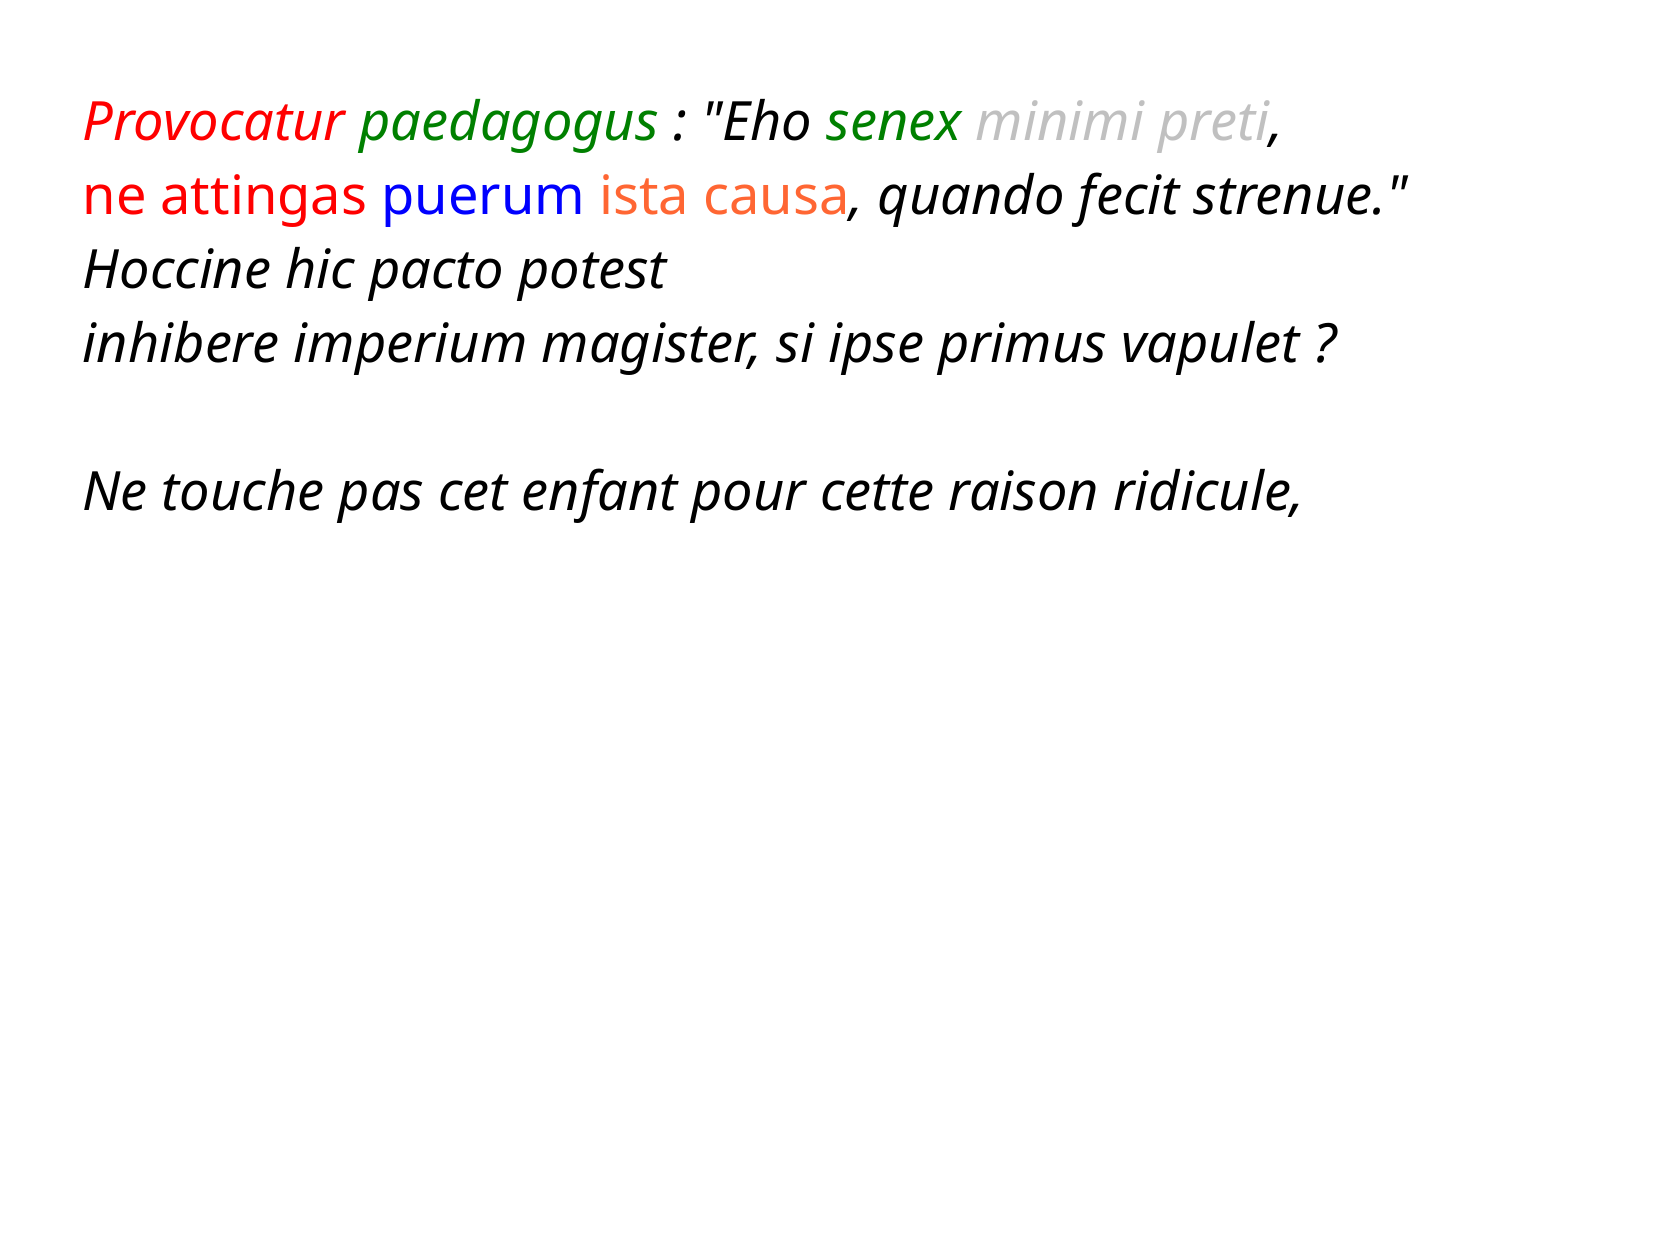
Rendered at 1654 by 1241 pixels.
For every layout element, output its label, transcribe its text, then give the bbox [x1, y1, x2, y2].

list Provocatur paedagogus : "Eho senex minimi preti, ne attingas puerum ista causa, quando fecit strenue." Hoccine hic pacto potest inhibere imperium magister, si ipse primus vapulet ? Ne touche pas cet enfant pour cette raison ridicule, [82, 82, 1571, 1109]
